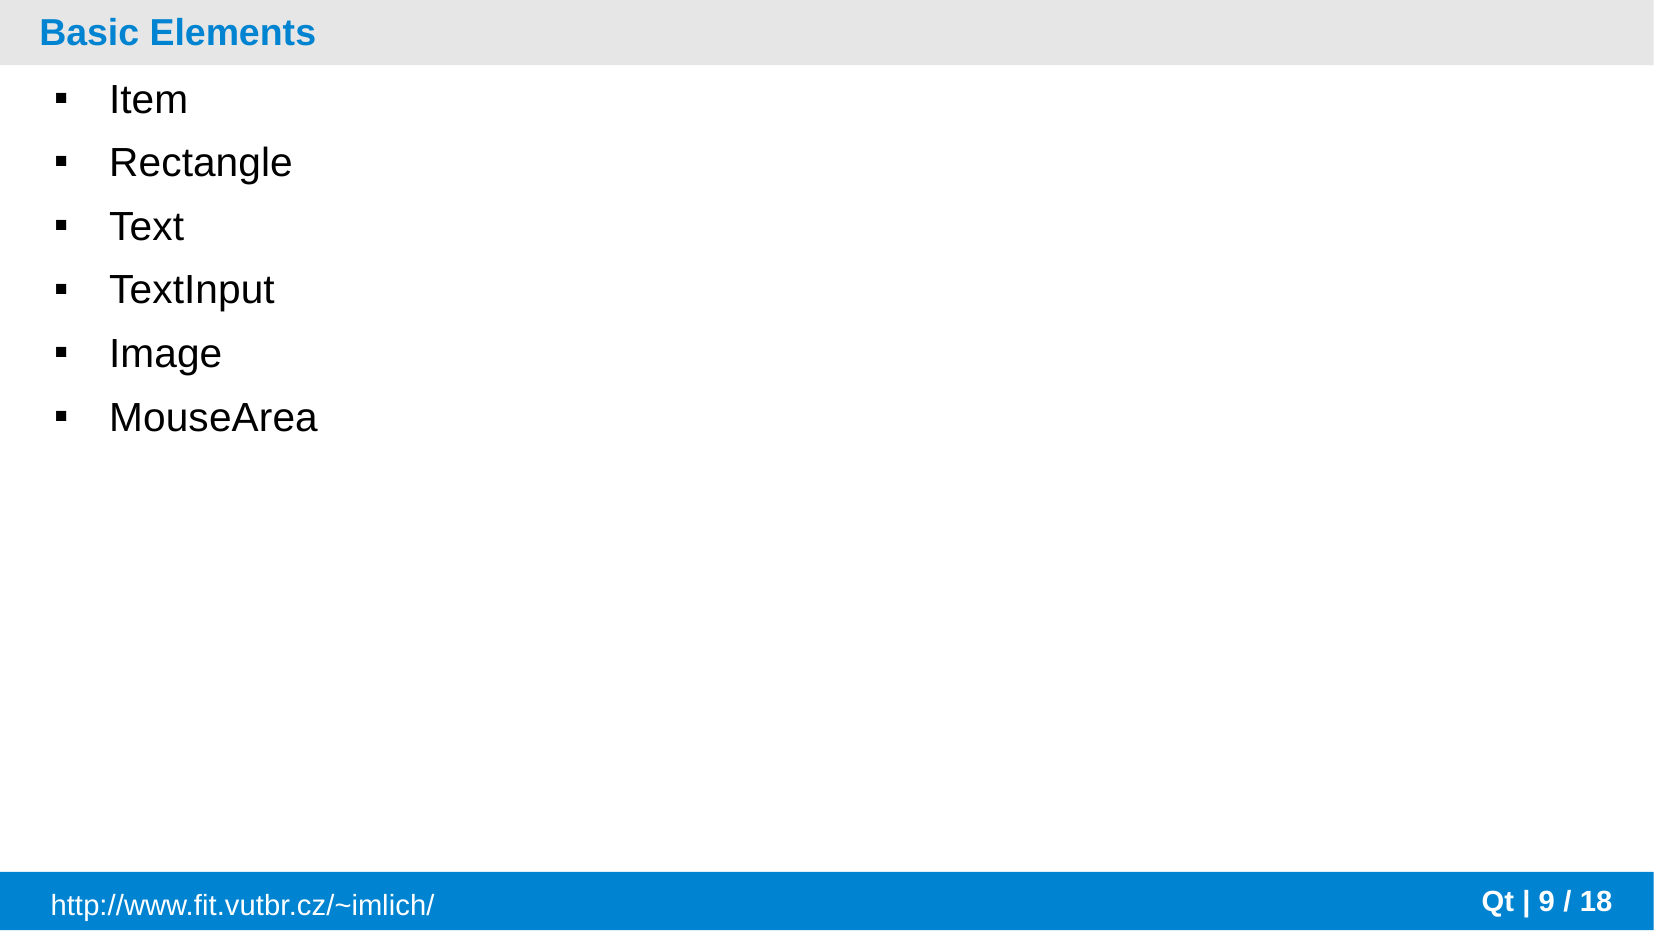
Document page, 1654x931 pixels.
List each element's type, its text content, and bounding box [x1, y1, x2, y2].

title Basic Elements [39, 4, 1615, 61]
list Item Rectangle Text TextInput Image MouseArea [38, 76, 1616, 616]
